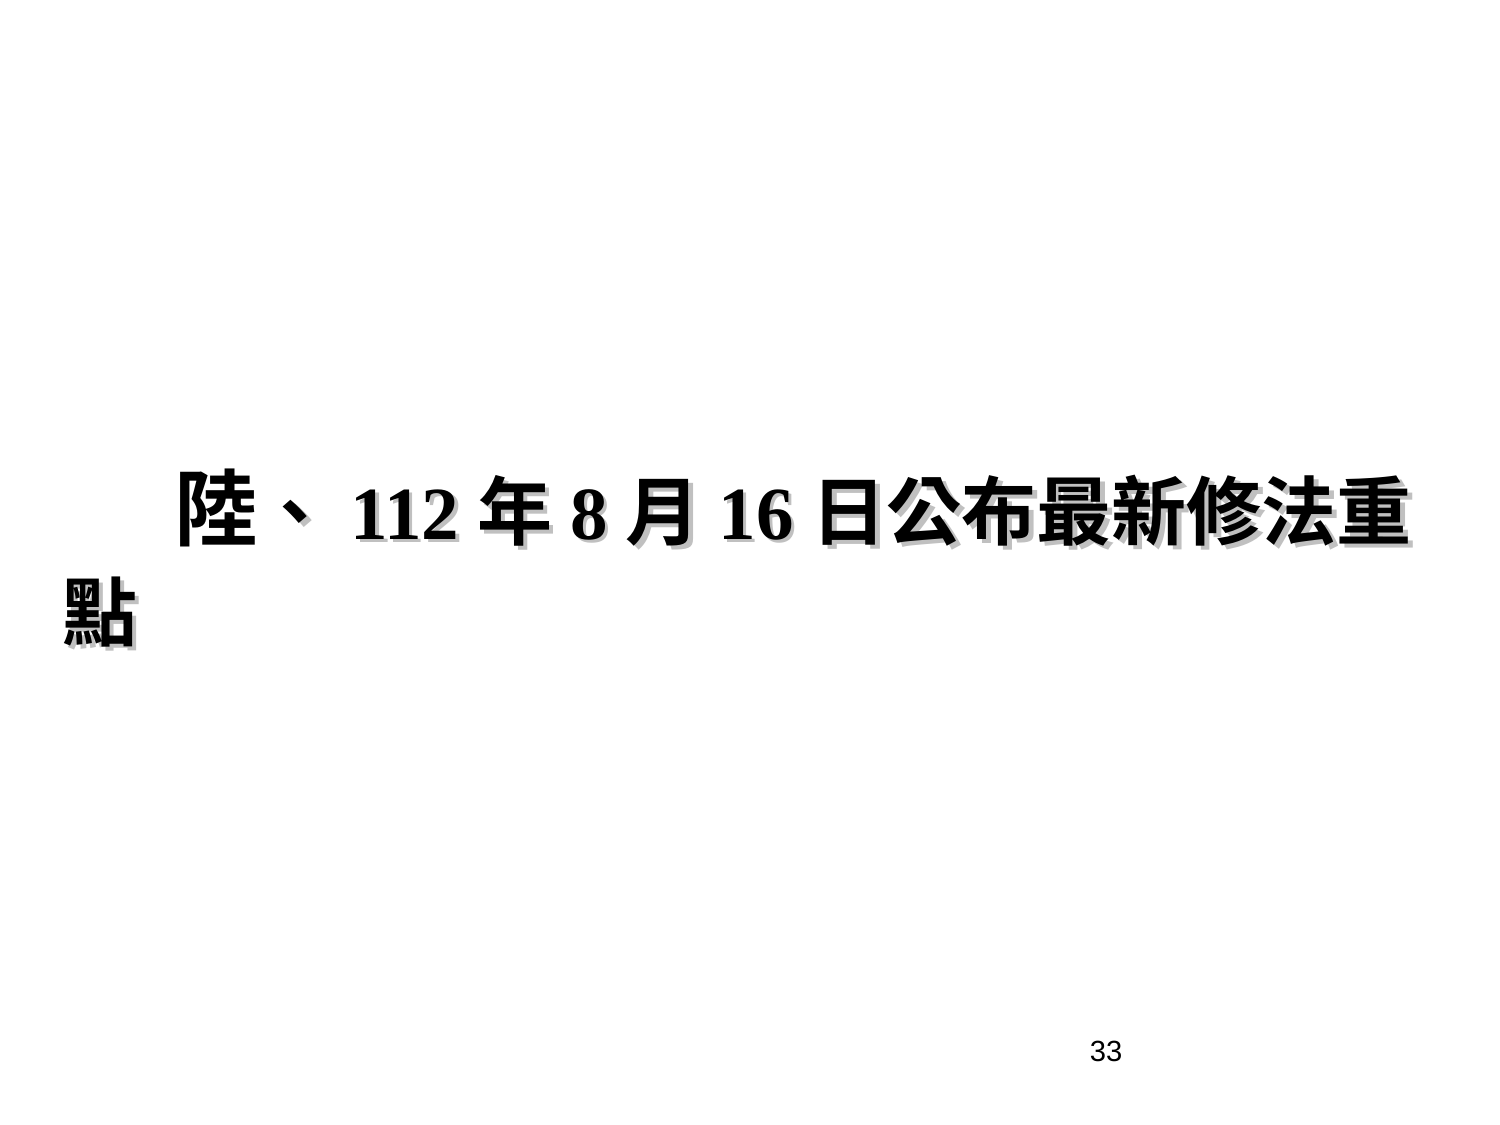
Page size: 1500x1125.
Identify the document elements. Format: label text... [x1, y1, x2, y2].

text_box 陸、112年8月16日公布最新修法重點 [47, 439, 1500, 663]
text_box [1074, 1024, 1500, 1125]
